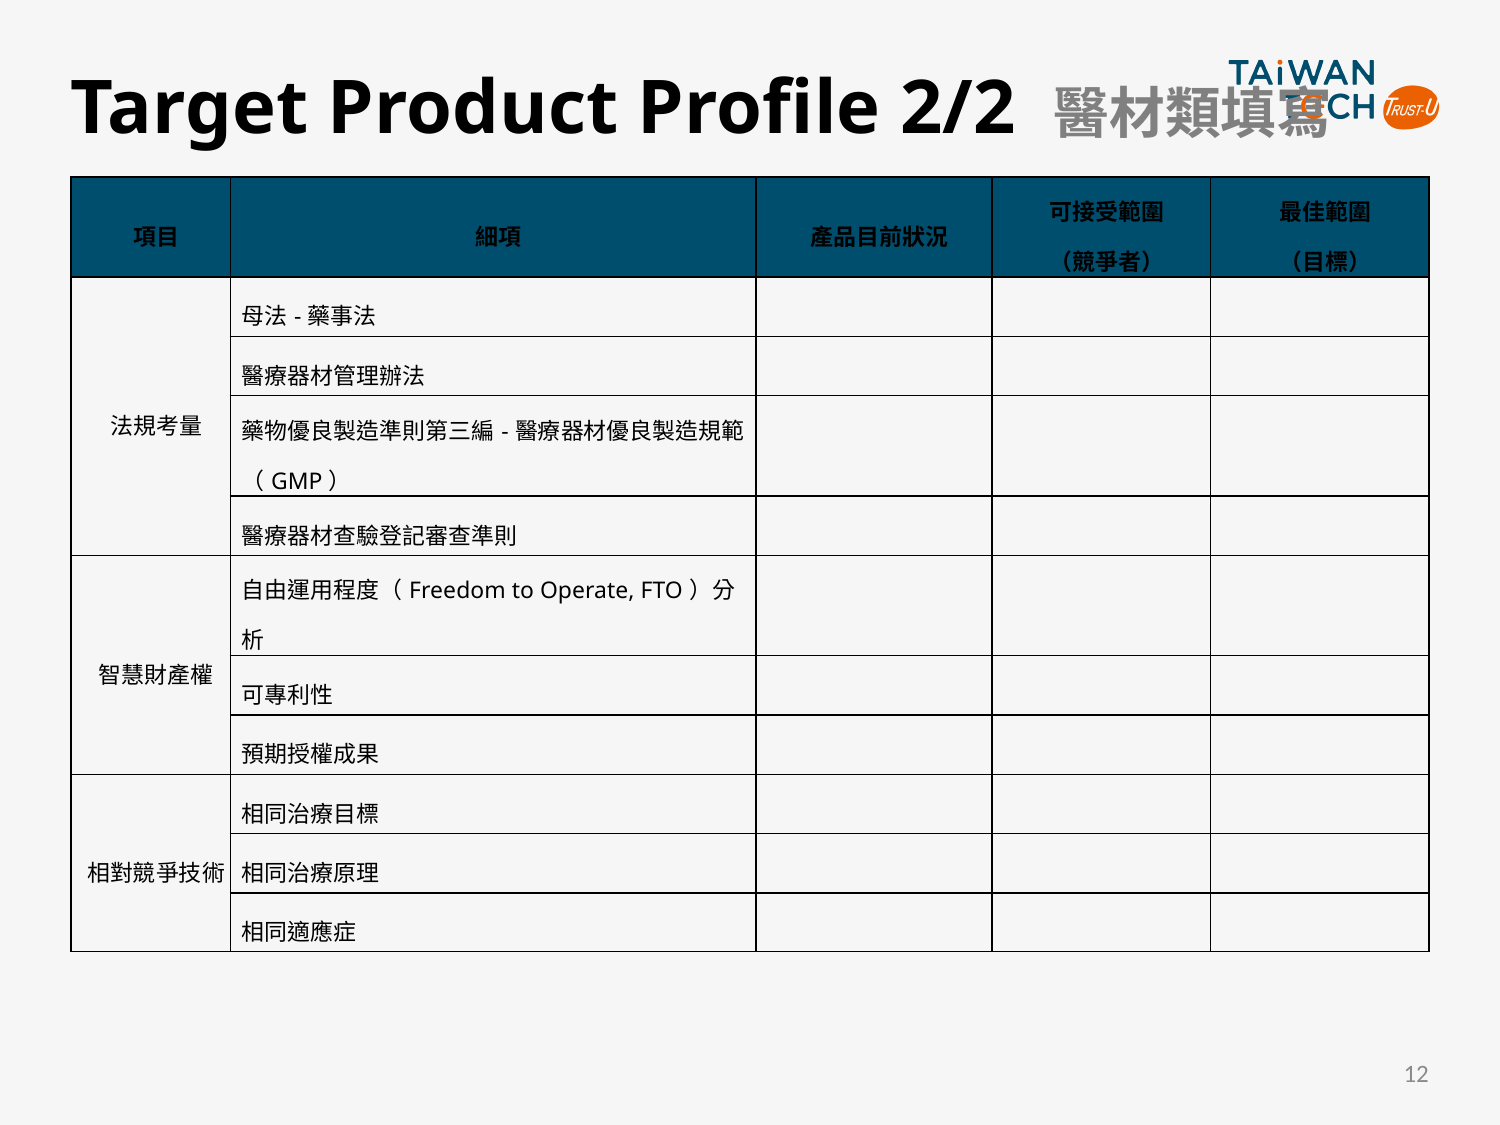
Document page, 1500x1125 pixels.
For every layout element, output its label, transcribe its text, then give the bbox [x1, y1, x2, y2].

table_cell 相對競爭技術 [72, 775, 230, 951]
table_cell [993, 894, 1210, 951]
table_cell [757, 775, 991, 833]
table_header 最佳範圍 （目標） [1211, 178, 1428, 276]
table_cell [993, 497, 1210, 555]
list [55, 200, 1444, 1021]
table_cell [1211, 497, 1428, 555]
table_cell [993, 278, 1210, 336]
table_cell 相同適應症 [231, 894, 755, 951]
table_cell [757, 656, 991, 714]
table_header 項目 [72, 178, 230, 276]
table_cell 預期授權成果 [231, 716, 755, 774]
table_cell [1211, 834, 1428, 892]
title Target Product Profile 2/2 醫材類填寫 [55, 33, 1444, 156]
table_cell [757, 278, 991, 336]
table_cell 醫療器材管理辦法 [231, 337, 755, 395]
table_cell [1211, 775, 1428, 833]
table_cell [993, 556, 1210, 655]
table_cell 可專利性 [231, 656, 755, 714]
table_cell 智慧財產權 [72, 556, 230, 774]
table_cell [757, 716, 991, 774]
table_cell [757, 337, 991, 395]
table_cell [757, 556, 991, 655]
table_cell 相同治療目標 [231, 775, 755, 833]
table_cell [1211, 278, 1428, 336]
table_cell [993, 834, 1210, 892]
table_cell [757, 894, 991, 951]
table_header 可接受範圍 （競爭者） [993, 178, 1210, 276]
table_cell [993, 656, 1210, 714]
slide_number <編號> [1106, 1042, 1445, 1103]
table_header 產品目前狀況 [757, 178, 991, 276]
table_cell [1211, 337, 1428, 395]
table_cell 相同治療原理 [231, 834, 755, 892]
table_cell 自由運用程度（Freedom to Operate, FTO）分析 [231, 556, 755, 655]
table_cell [1211, 894, 1428, 951]
table_cell [757, 834, 991, 892]
table_cell [1211, 396, 1428, 495]
table_cell [1211, 656, 1428, 714]
table_cell [993, 775, 1210, 833]
table_cell [993, 396, 1210, 495]
table_cell 法規考量 [72, 278, 230, 555]
table_cell 藥物優良製造準則第三編-醫療器材優良製造規範 （GMP） [231, 396, 755, 495]
table_header 細項 [231, 178, 755, 276]
table_cell [1211, 556, 1428, 655]
table_cell [1211, 716, 1428, 774]
table_cell 母法-藥事法 [231, 278, 755, 336]
table_cell [993, 337, 1210, 395]
table_cell [757, 396, 991, 495]
table_cell [993, 716, 1210, 774]
table_cell [757, 497, 991, 555]
table_cell 醫療器材查驗登記審查準則 [231, 497, 755, 555]
